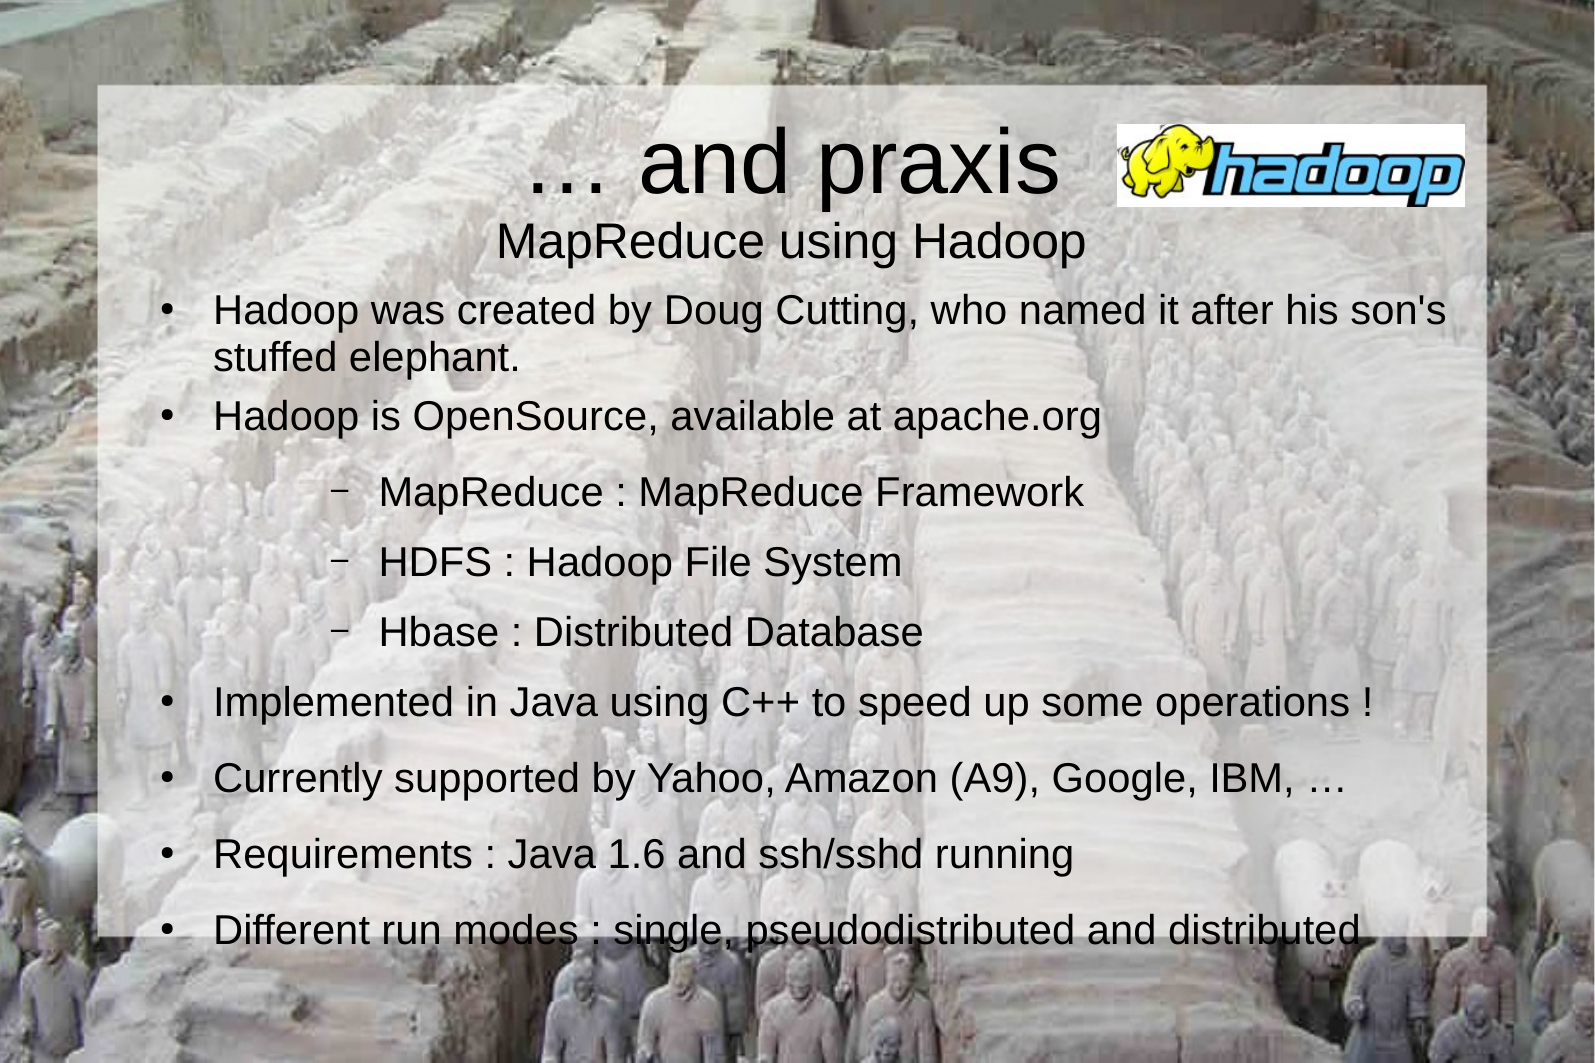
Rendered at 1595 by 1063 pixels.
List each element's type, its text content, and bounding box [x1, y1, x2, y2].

list Hadoop was created by Doug Cutting, who named it after his son's stuffed elephant. Hadoop is OpenSource, available at apache.org MapReduce : MapReduce Framework HDFS : Hadoop File System Hbase : Distributed Database Implemented in Java using C++ to speed up some operations ! Currently supported by Yahoo, Amazon (A9), Google, IBM, … Requirements : Java 1.6 and ssh/sshd running Different run modes : single, pseudodistributed and distributed [142, 286, 1453, 944]
title … and praxis MapReduce using Hadoop [130, 100, 1453, 279]
picture [0, 0, 1595, 1063]
